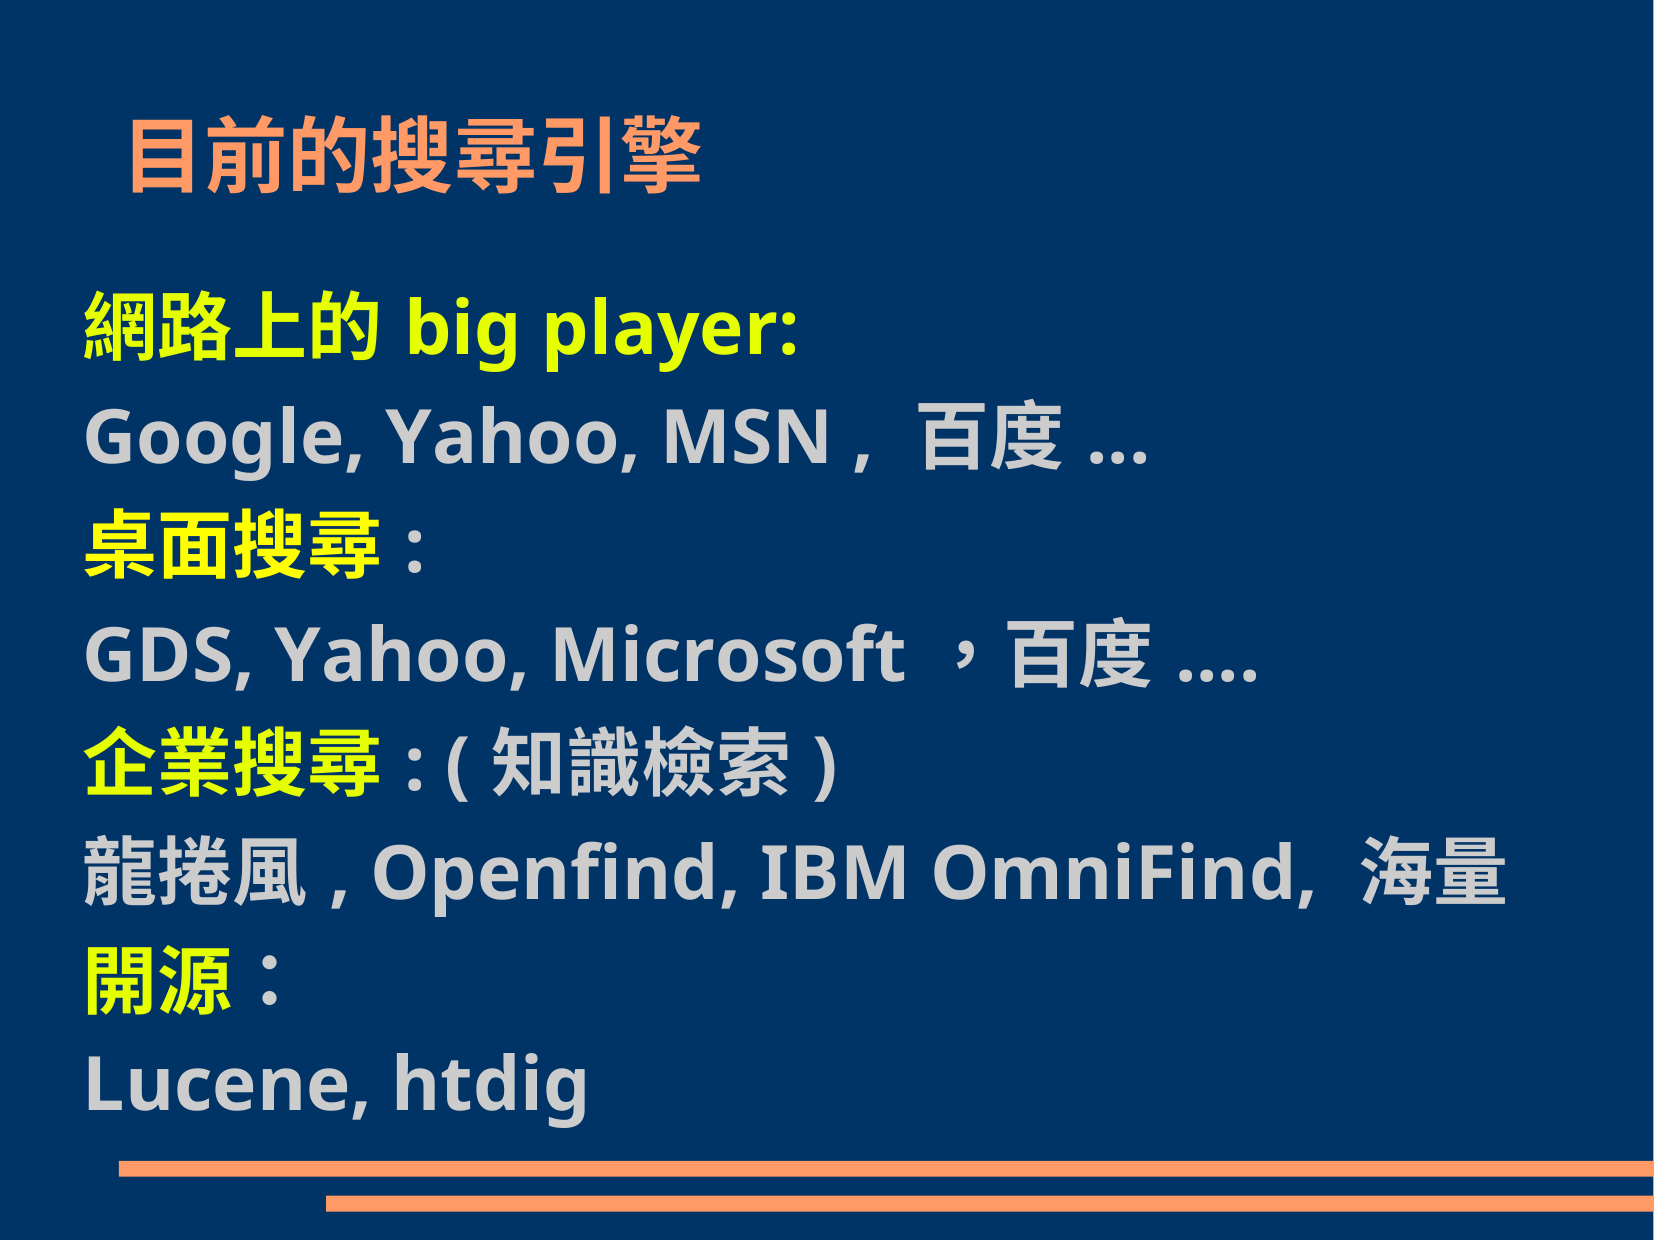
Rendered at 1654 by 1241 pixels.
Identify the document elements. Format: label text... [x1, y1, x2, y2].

subtitle 網路上的big player: Google, Yahoo, MSN , 百度... 桌面搜尋: GDS, Yahoo, Microsoft，百度.... 企業搜尋: (知識檢索) 龍捲風, Openfind, IBM OmniFind, 海量 開源： Lucene, htdig [82, 290, 1571, 1109]
title 目前的搜尋引擎 [121, 46, 1534, 254]
